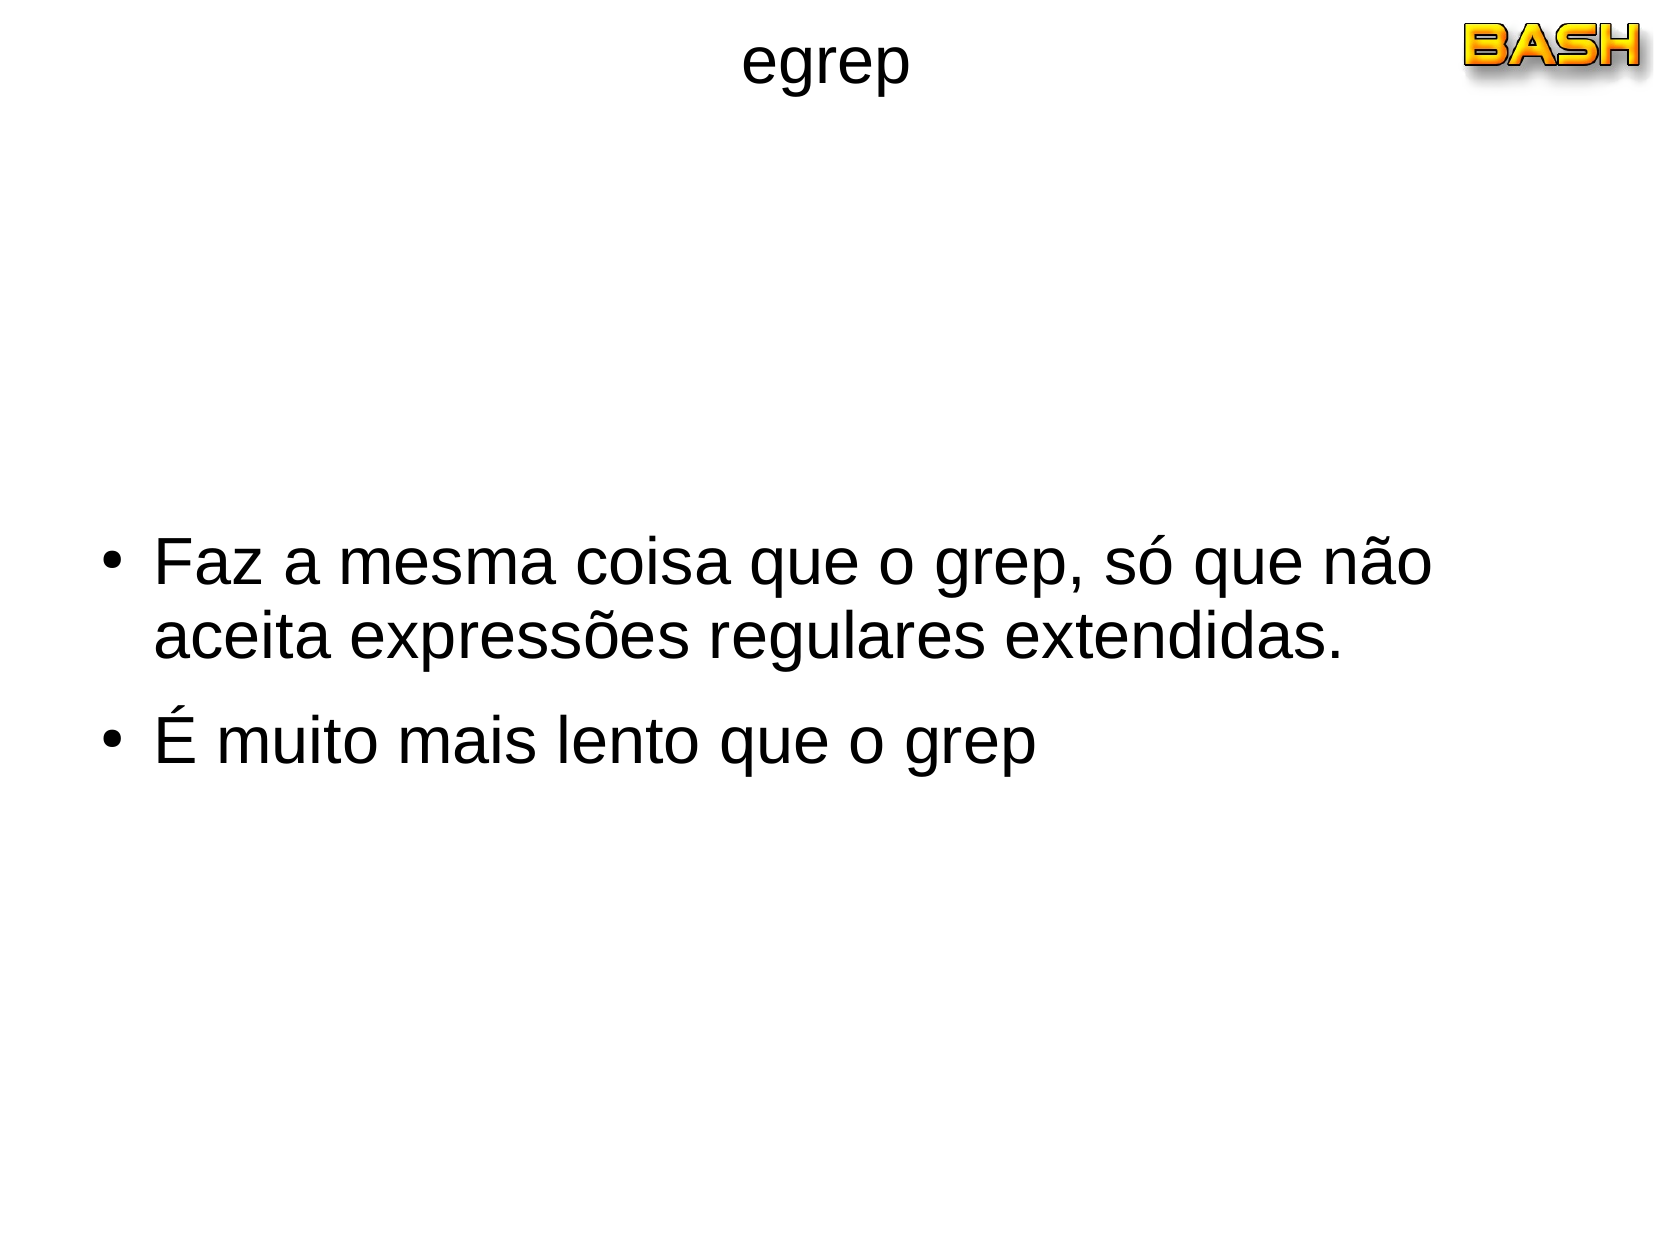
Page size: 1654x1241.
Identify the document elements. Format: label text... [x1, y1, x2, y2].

title egrep [82, 22, 1571, 98]
picture [1450, 0, 1654, 96]
list Faz a mesma coisa que o grep, só que não aceita expressões regulares extendidas. É muito mais lento que o grep [82, 523, 1571, 795]
